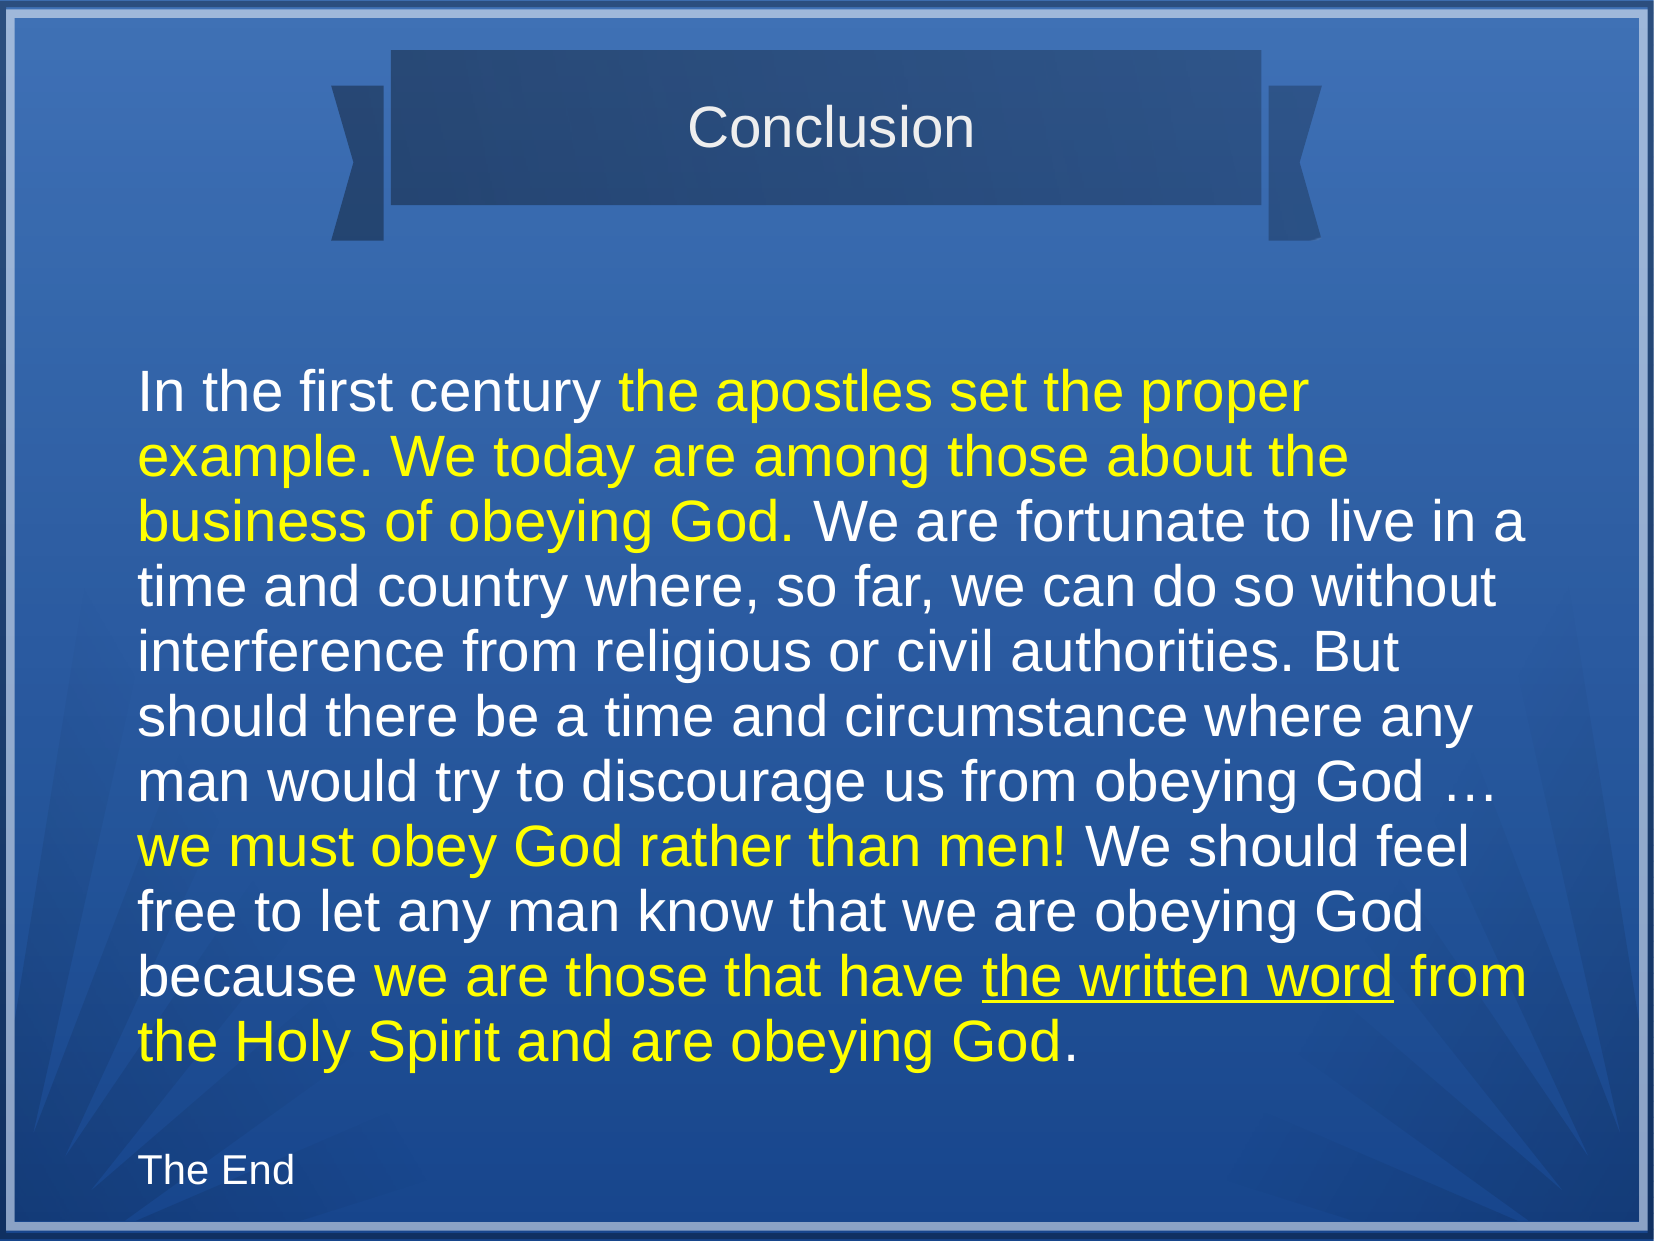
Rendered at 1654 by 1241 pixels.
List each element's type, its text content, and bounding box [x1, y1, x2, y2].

text_box In the first century the apostles set the proper example. We today are among those about the business of obeying God. We are fortunate to live in a time and country where, so far, we can do so without interference from religious or civil authorities. But should there be a time and circumstance where any man would try to discourage us from obeying God … we must obey God rather than men! We should feel free to let any man know that we are obeying God because we are those that have the written word from the Holy Spirit and are obeying God. The End [122, 285, 1560, 1241]
text_box Conclusion [576, 73, 1087, 182]
